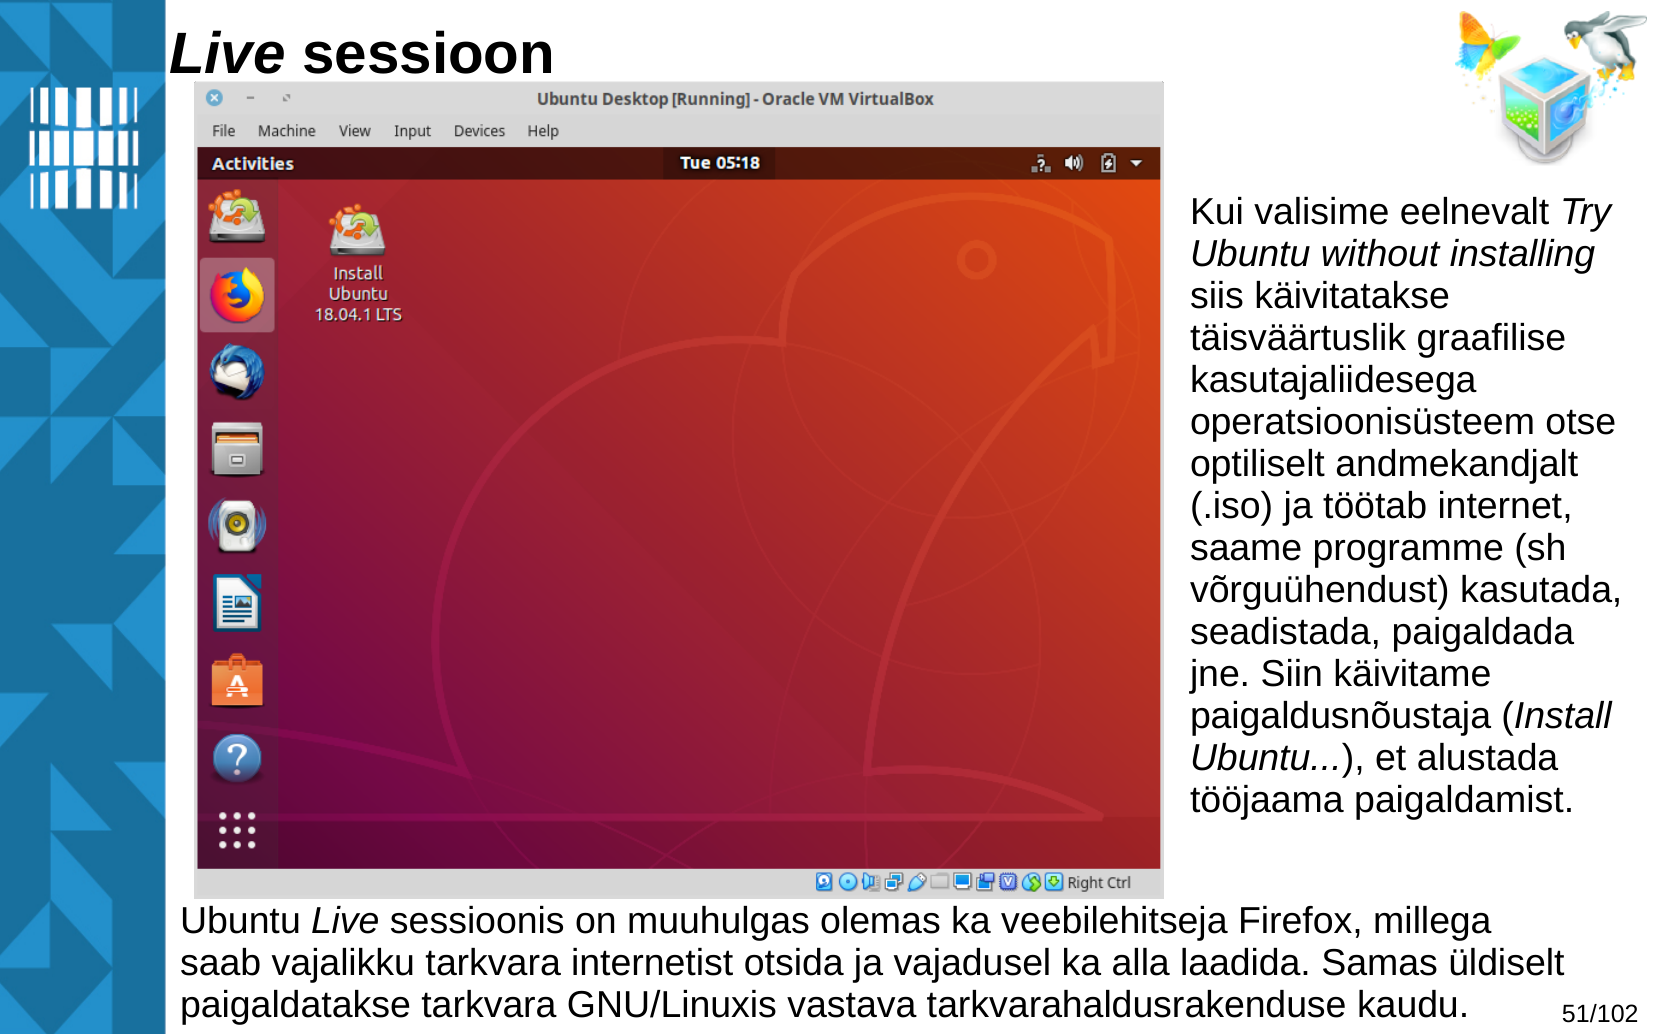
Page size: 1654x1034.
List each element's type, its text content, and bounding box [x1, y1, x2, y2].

title Live sessioon [169, 11, 1571, 95]
text_box Kui valisime eelnevalt Try Ubuntu without installing siis käivitatakse täisväärtuslik graafilise kasutajaliidesega operatsioonisüsteem otse optiliselt andmekandjalt (.iso) ja töötab internet, saame programme (sh võrguühendust) kasutada, seadistada, paigaldada jne. Siin käivitame paigaldusnõustaja (Install Ubuntu...), et alustada tööjaama paigaldamist. [1175, 183, 1648, 828]
picture [194, 81, 1164, 899]
picture [1452, 7, 1653, 166]
text_box Ubuntu Live sessioonis on muuhulgas olemas ka veebilehitseja Firefox, millega saab vajalikku tarkvara internetist otsida ja vajadusel ka alla laadida. Samas üldiselt paigaldatakse tarkvara GNU/Linuxis vastava tarkvarahaldusrakenduse kaudu. [165, 891, 1595, 1033]
